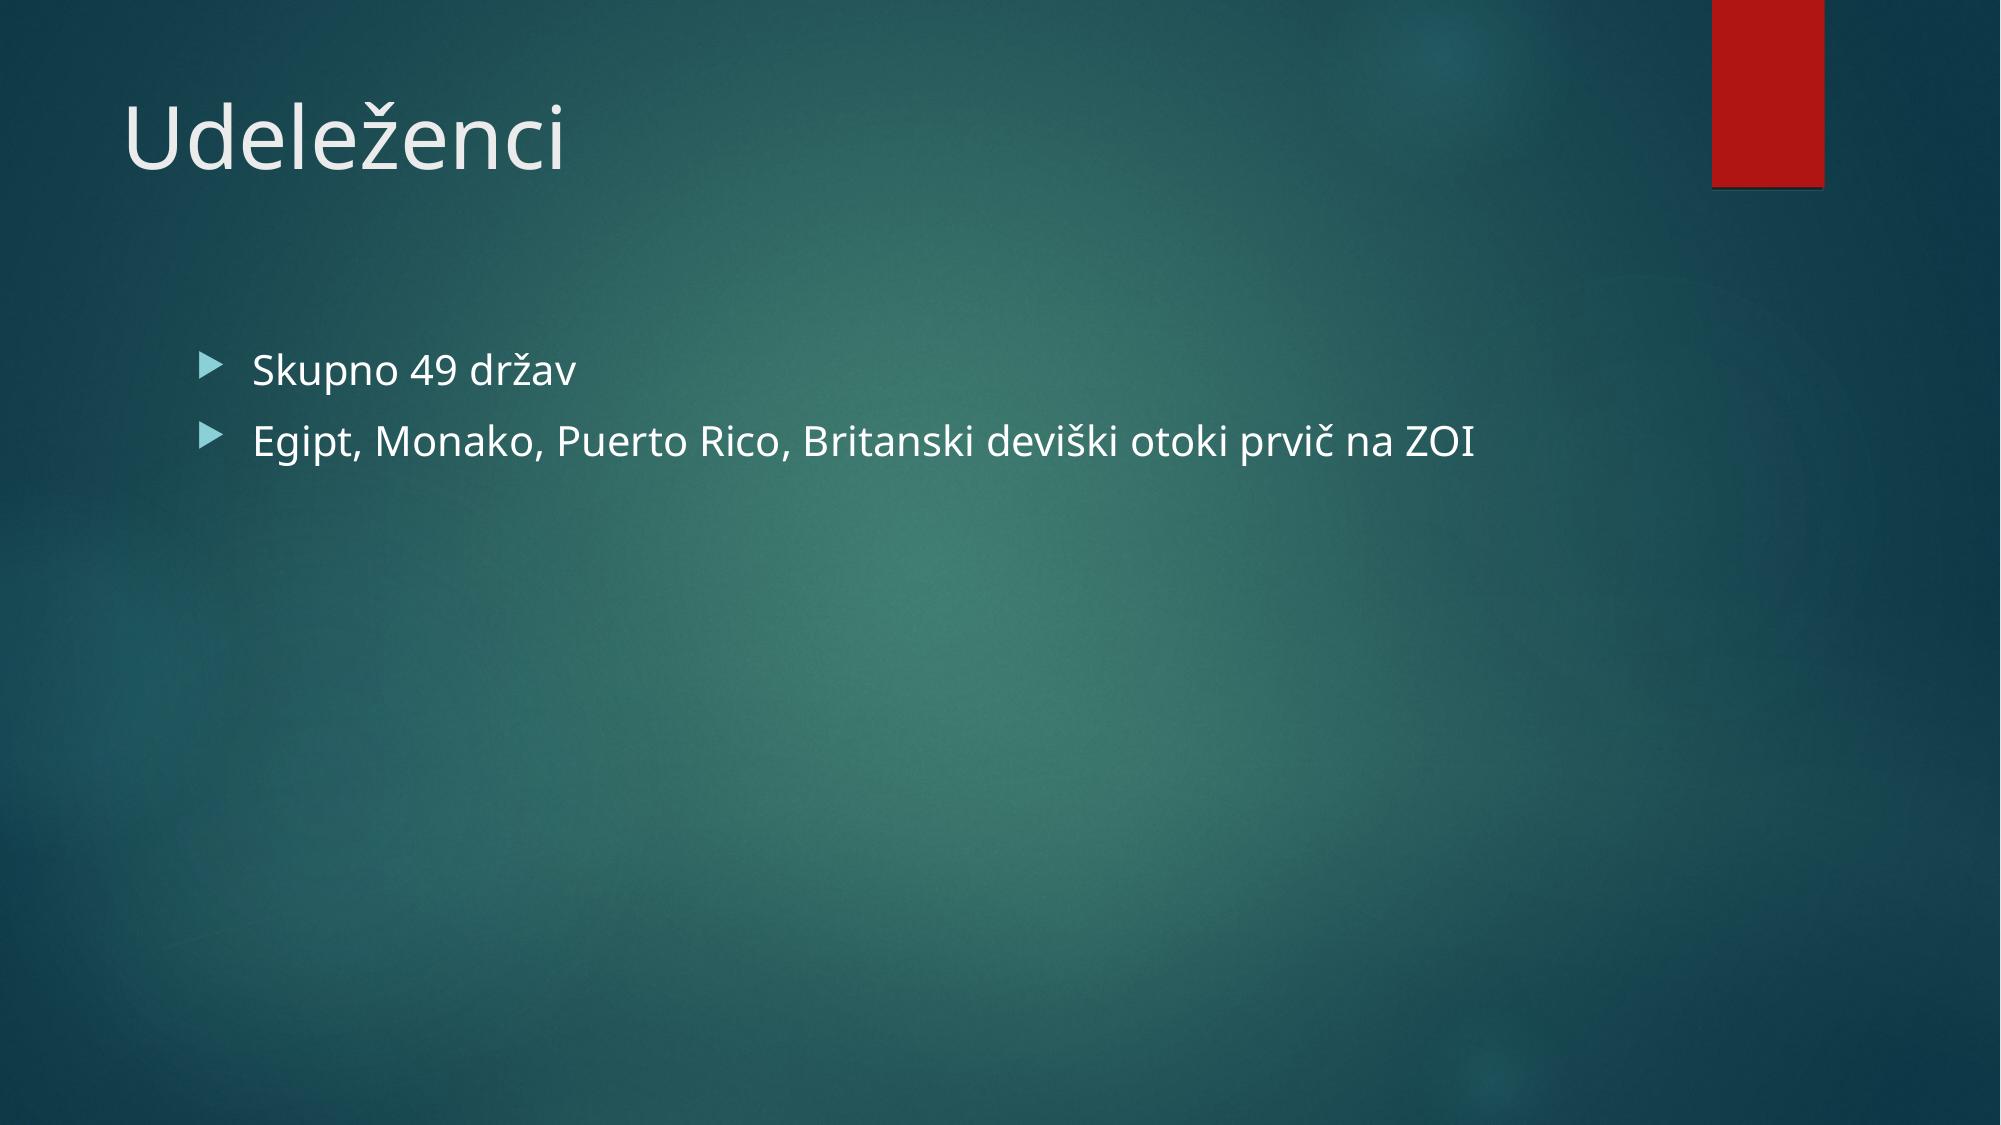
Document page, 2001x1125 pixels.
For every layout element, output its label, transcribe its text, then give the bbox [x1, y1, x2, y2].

title Udeleženci [106, 74, 1649, 304]
list Skupno 49 držav Egipt, Monako, Puerto Rico, Britanski deviški otoki prvič na ZOI [181, 336, 1649, 1025]
picture [0, 0, 2001, 1125]
